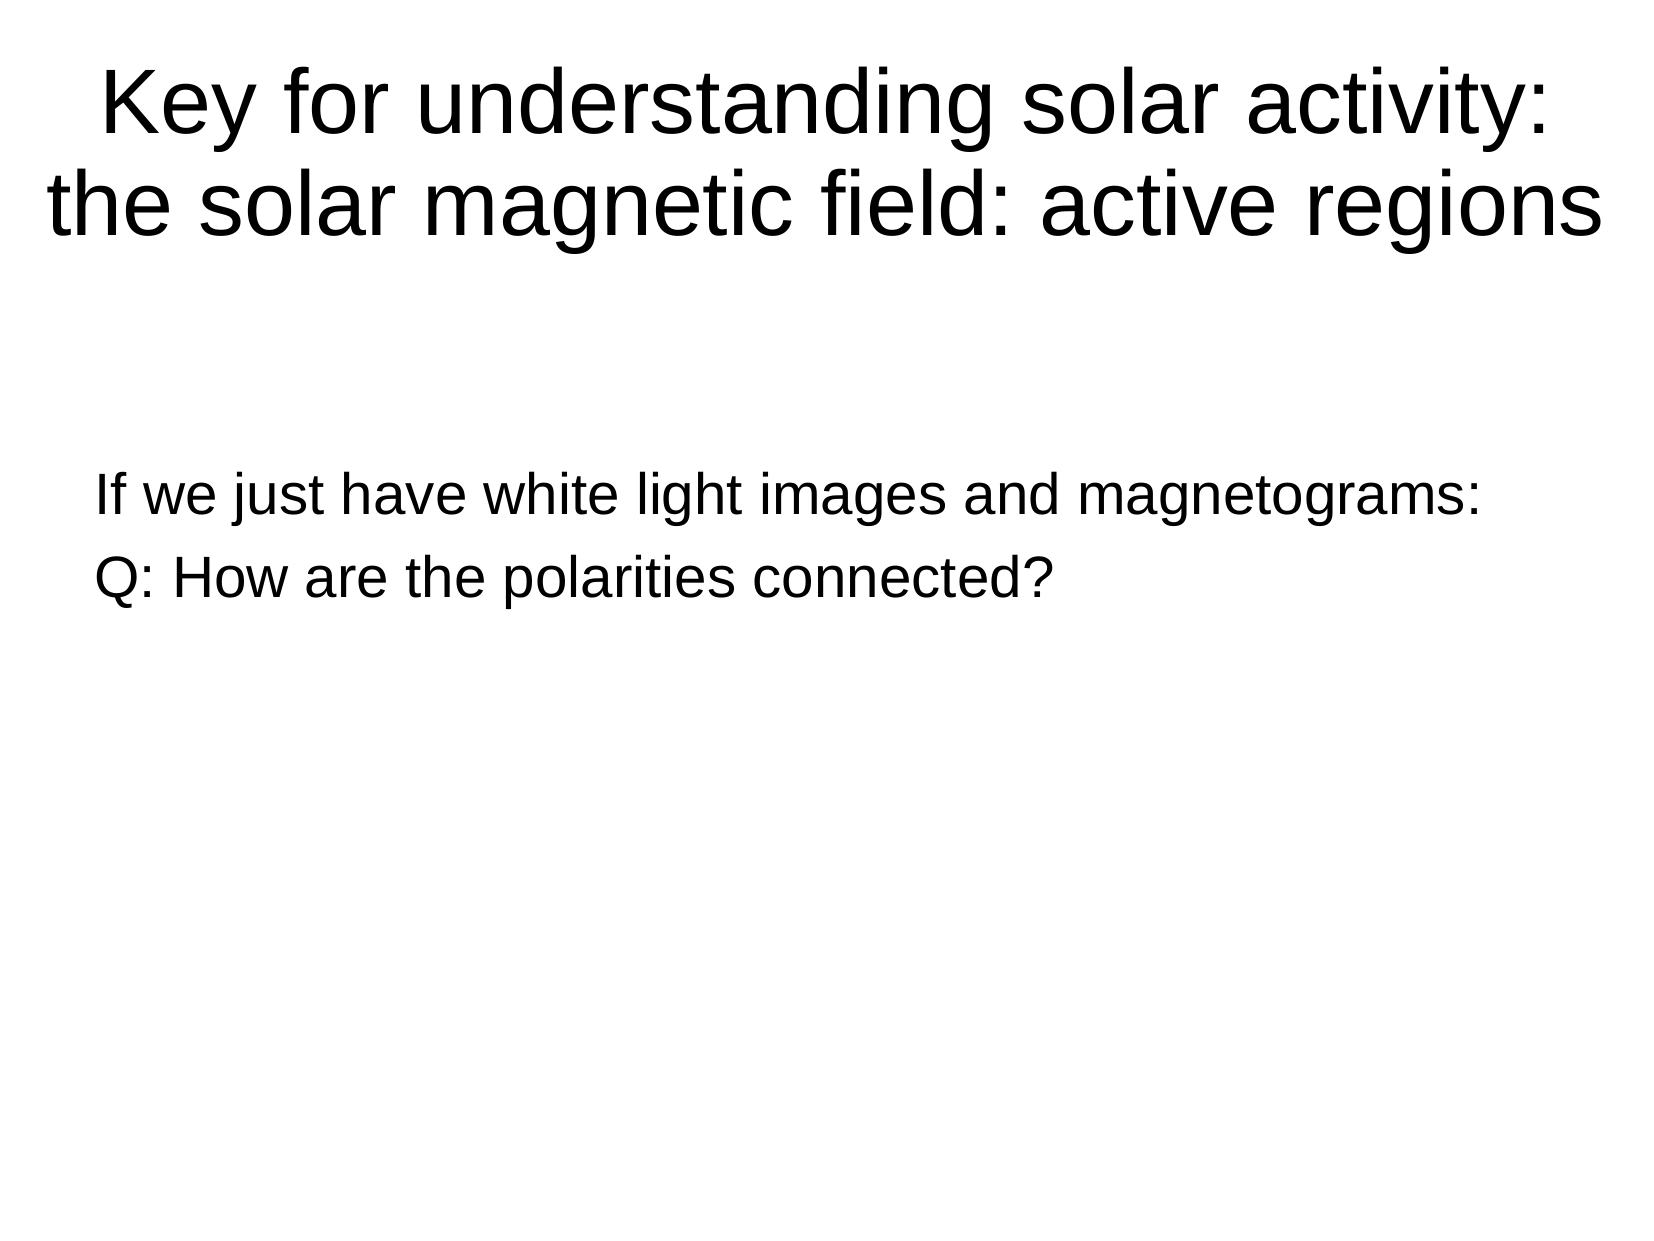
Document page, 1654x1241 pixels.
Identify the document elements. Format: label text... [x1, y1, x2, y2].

title Key for understanding solar activity: the solar magnetic field: active regions [23, 49, 1630, 257]
list If we just have white light images and magnetograms: Q: How are the polarities connected? [23, 377, 1583, 1146]
